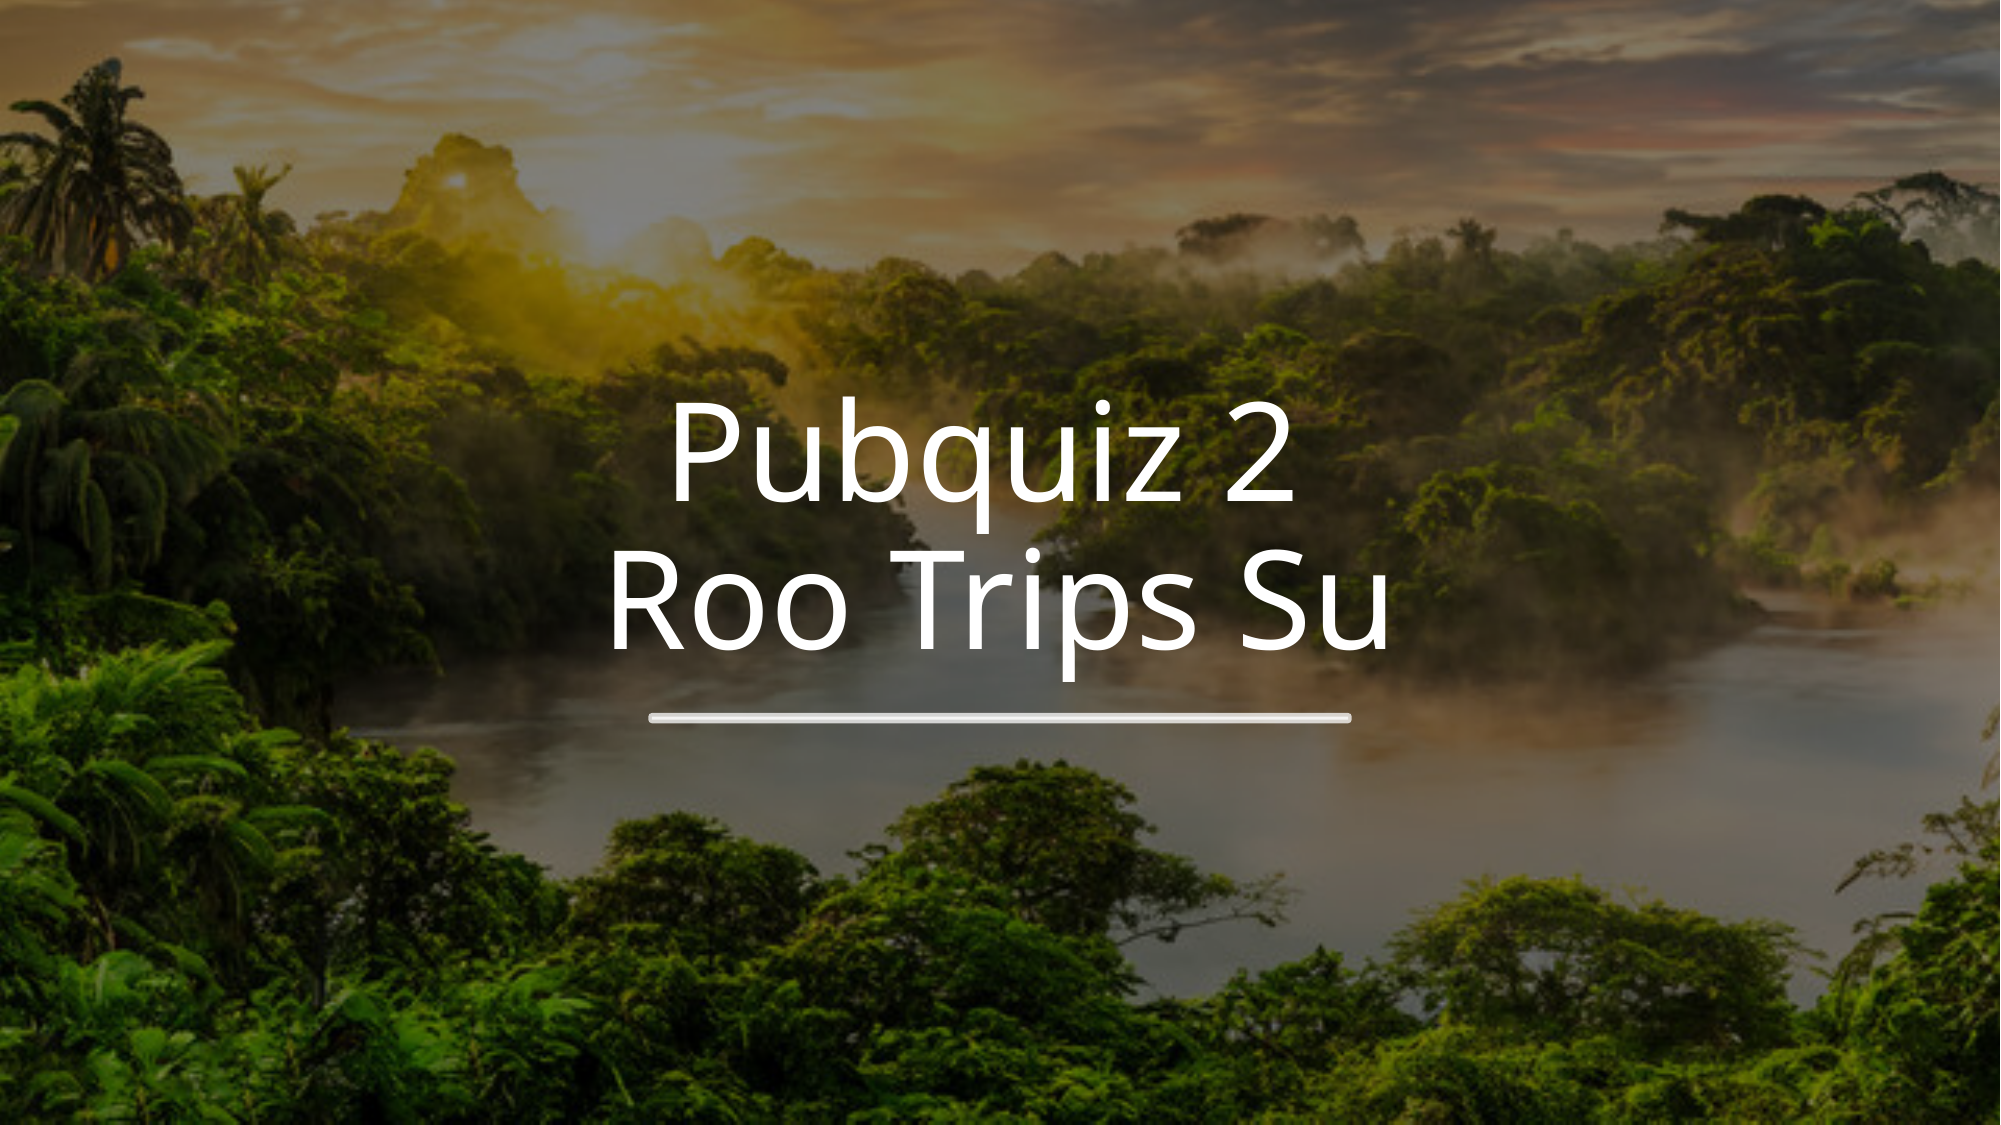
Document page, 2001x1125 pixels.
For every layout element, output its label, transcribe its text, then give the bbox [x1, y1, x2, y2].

title Pubquiz 2 Roo Trips Su [249, 184, 1750, 687]
picture [0, 0, 2000, 1125]
